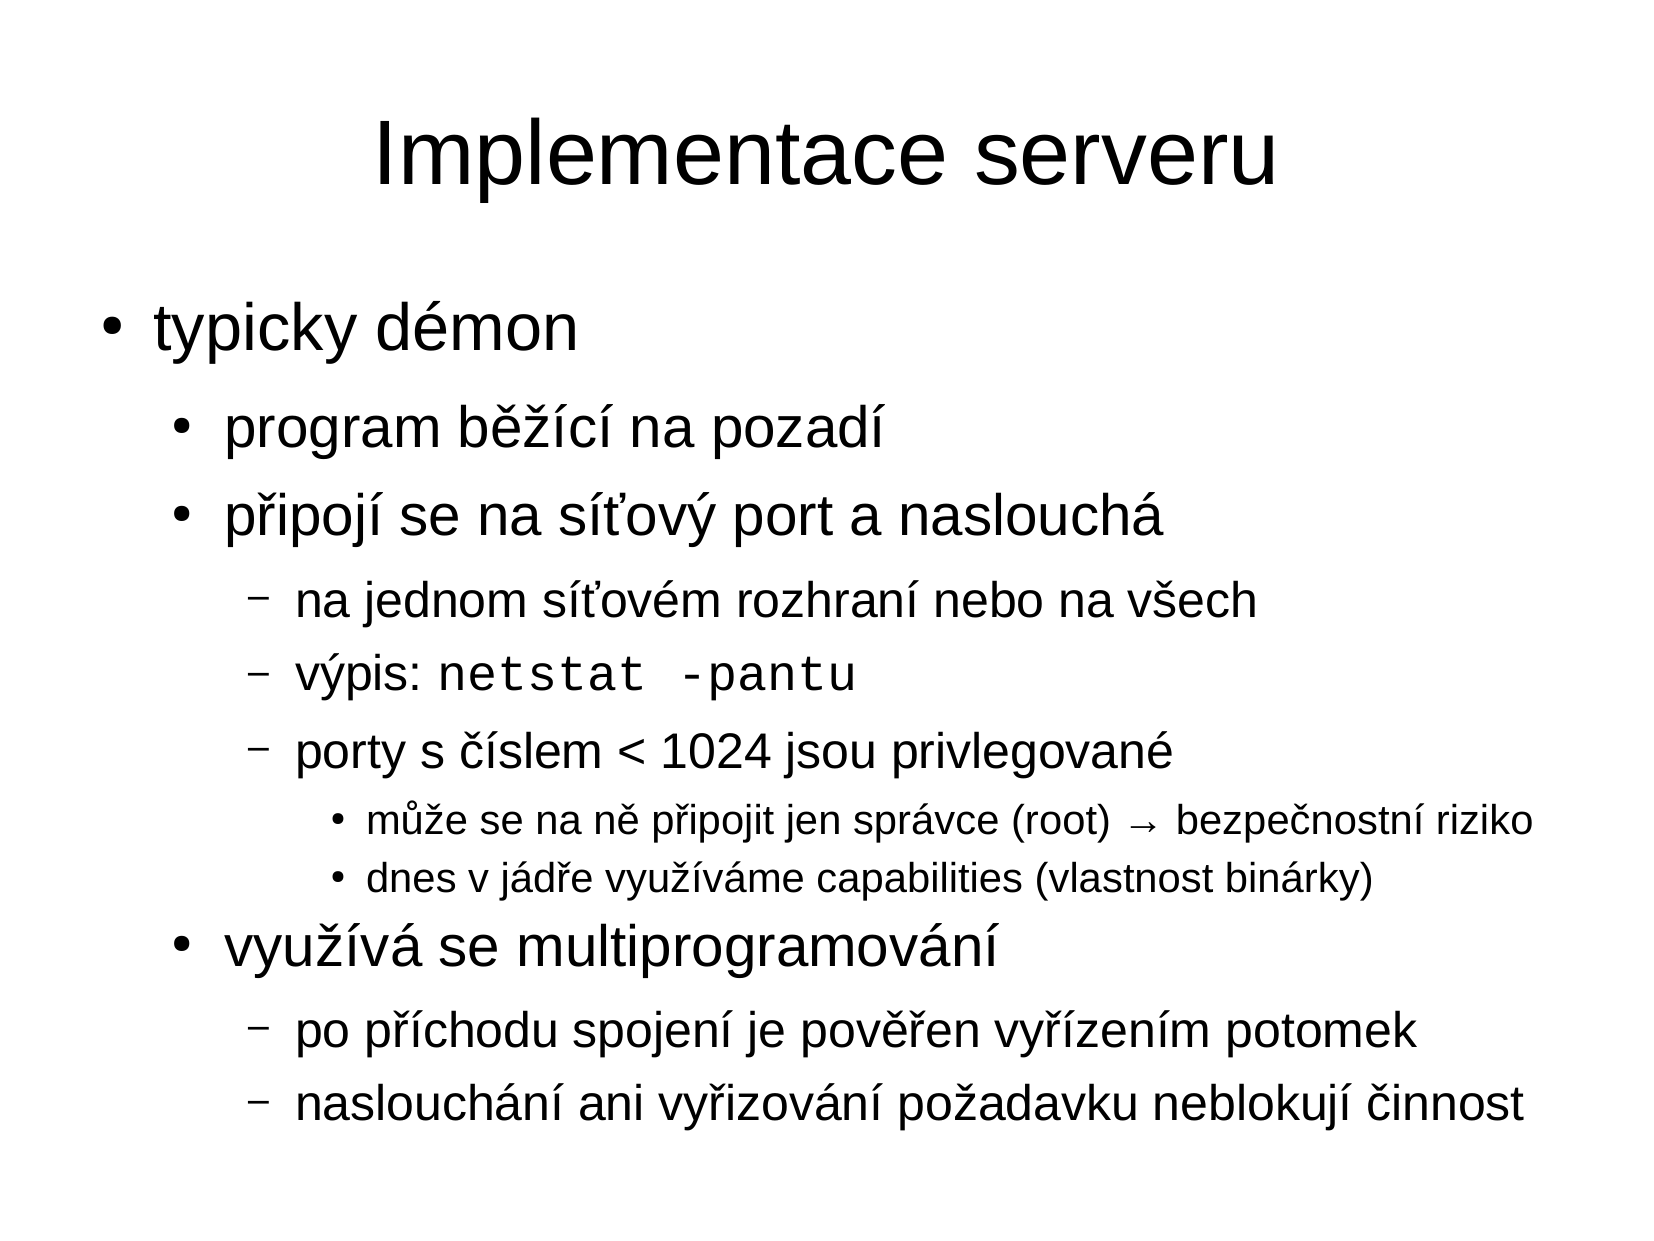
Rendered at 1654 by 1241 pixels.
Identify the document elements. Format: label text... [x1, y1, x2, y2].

title Implementace serveru [82, 49, 1571, 257]
list typicky démon program běžící na pozadí připojí se na síťový port a naslouchá na jednom síťovém rozhraní nebo na všech výpis: netstat -pantu porty s číslem < 1024 jsou privlegované může se na ně připojit jen správce (root) → bezpečnostní riziko dnes v jádře využíváme capabilities (vlastnost binárky) využívá se multiprogramování po příchodu spojení je pověřen vyřízením potomek naslouchání ani vyřizování požadavku neblokují činnost [82, 290, 1571, 1132]
